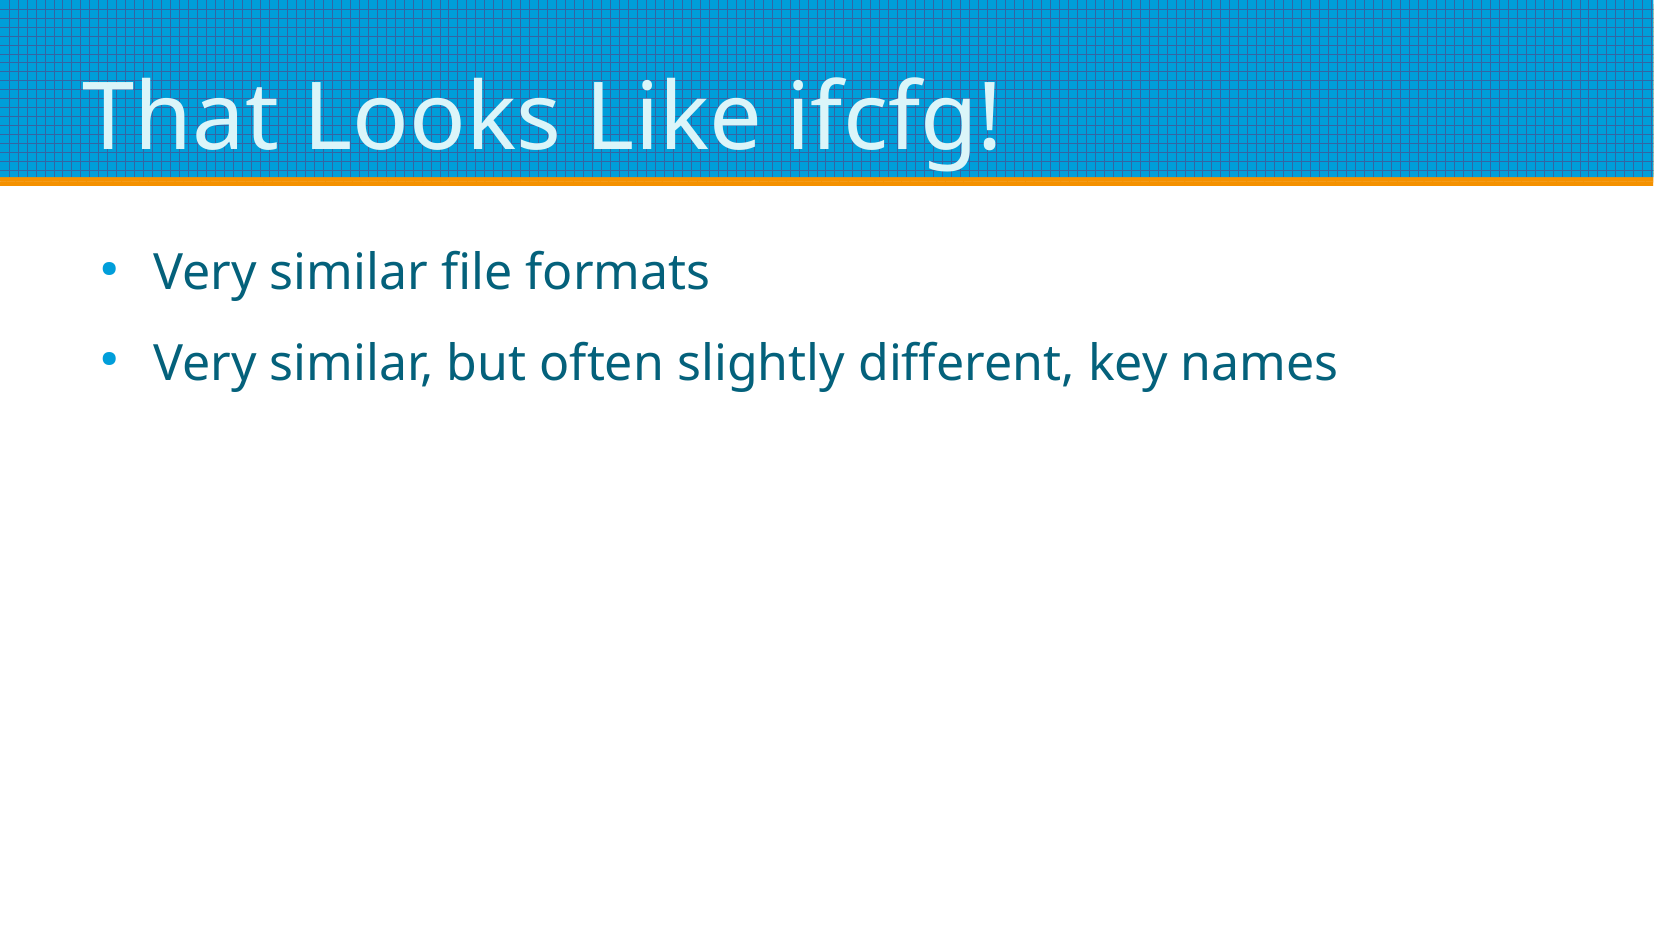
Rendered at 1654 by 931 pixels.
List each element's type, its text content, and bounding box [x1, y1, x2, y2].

list Very similar file formats Very similar, but often slightly different, key names [82, 236, 1571, 813]
title That Looks Like ifcfg! [82, 14, 1571, 178]
